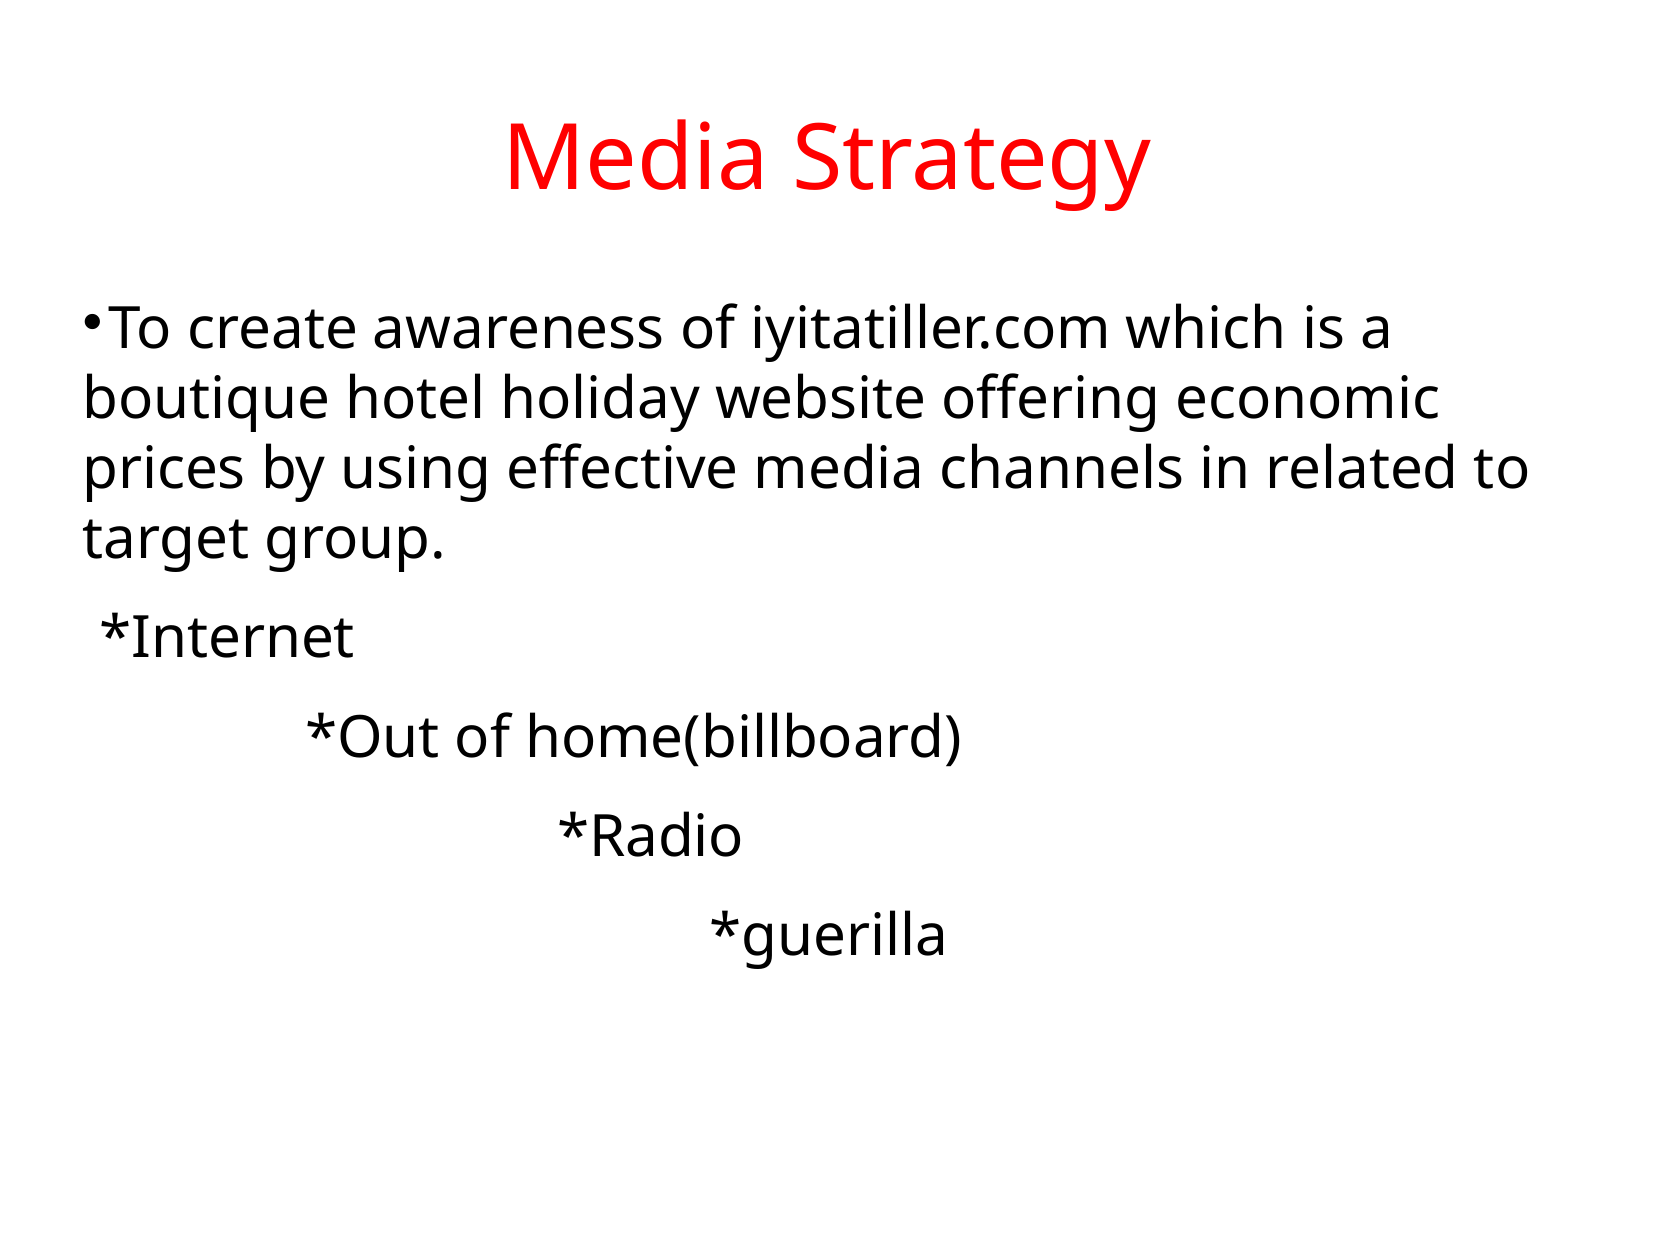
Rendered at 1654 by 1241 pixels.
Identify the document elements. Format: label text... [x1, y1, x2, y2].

text_box To create awareness of iyitatiller.com which is a boutique hotel holiday website offering economic prices by using effective media channels in related to target group. *Internet *Out of home(billboard) *Radio *guerilla [82, 290, 1571, 1109]
text_box Media Strategy [82, 97, 1571, 209]
text_box Media Strategy [1060, 146, 1088, 183]
